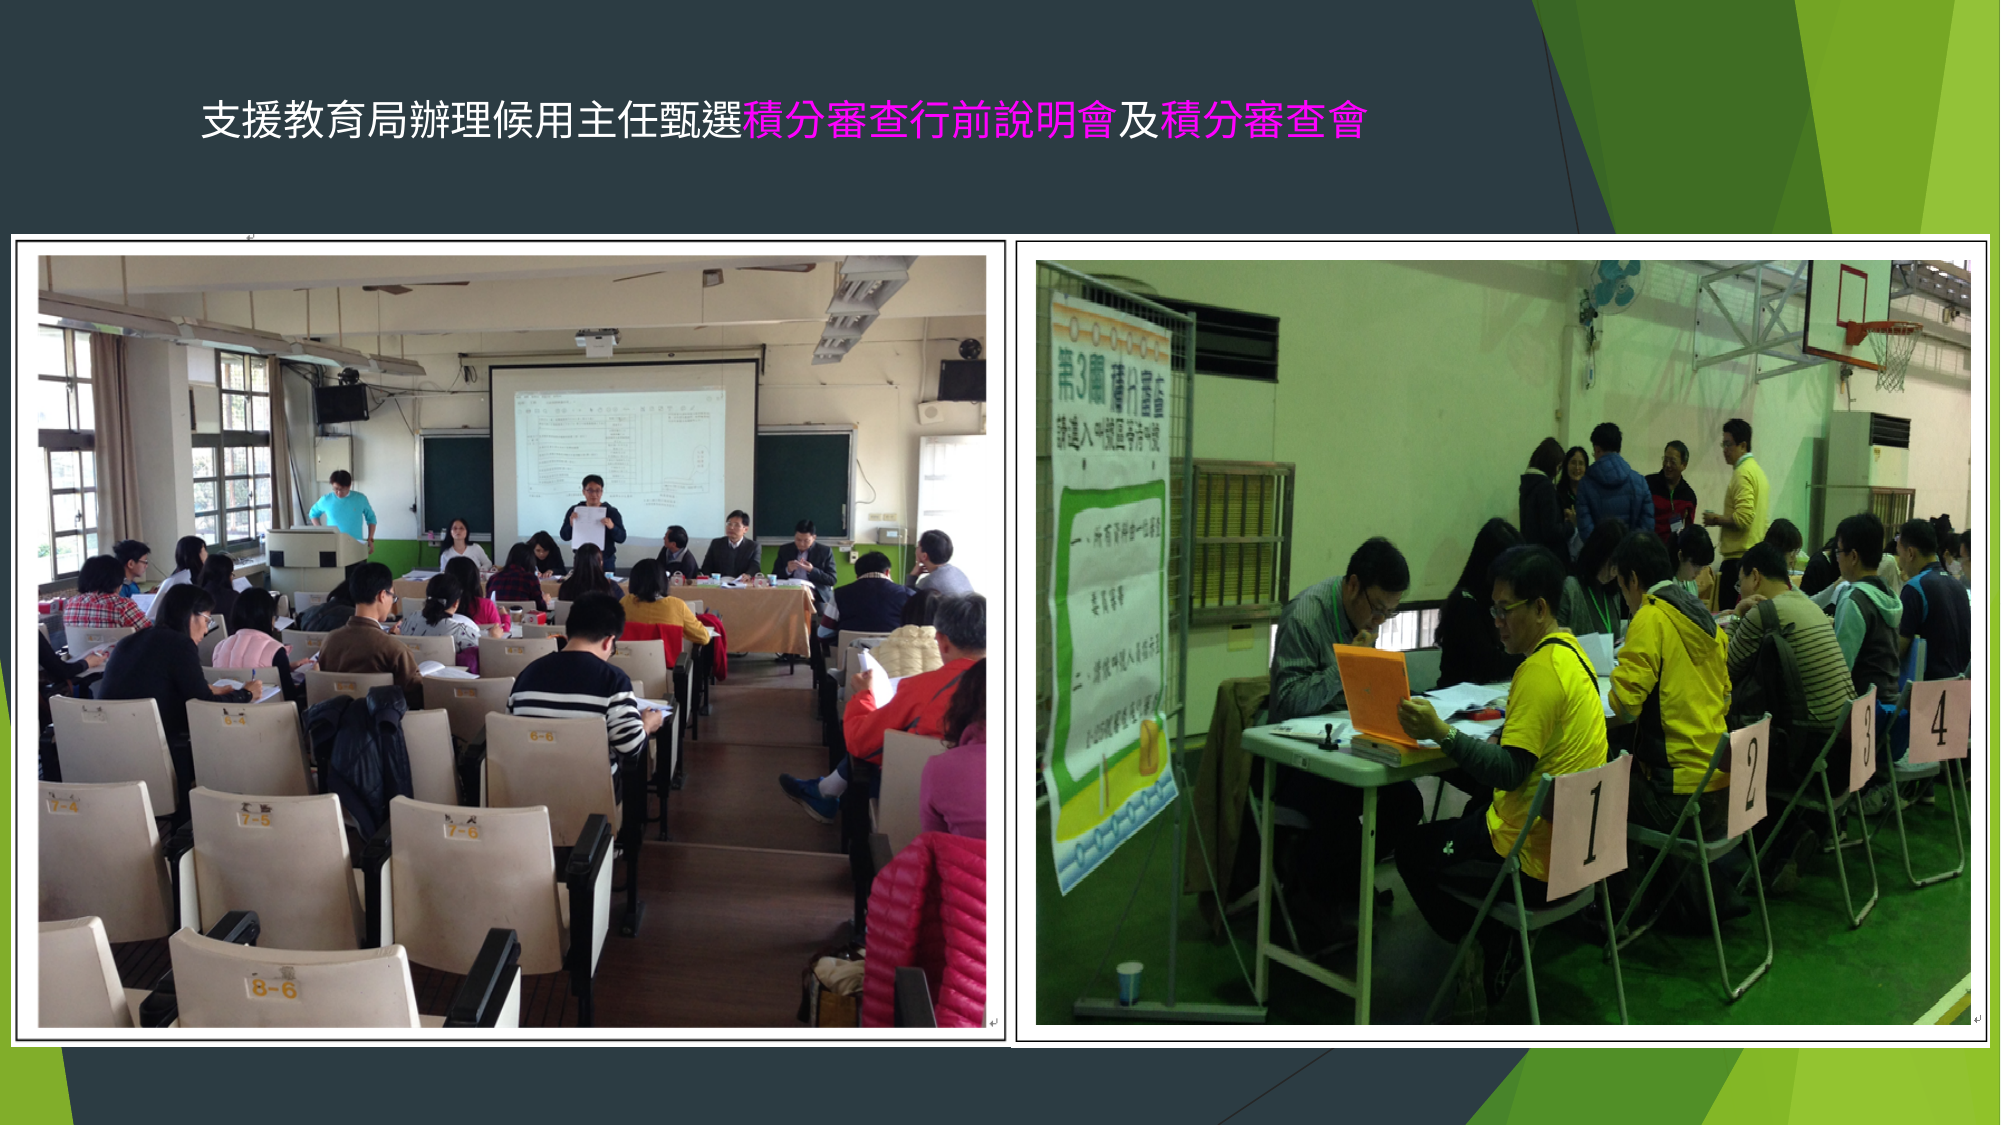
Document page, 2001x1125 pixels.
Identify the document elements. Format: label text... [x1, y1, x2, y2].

text_box 支援教育局辦理候用主任甄選積分審查行前說明會及積分審查會 [185, 85, 1810, 152]
picture [11, 234, 1990, 1048]
